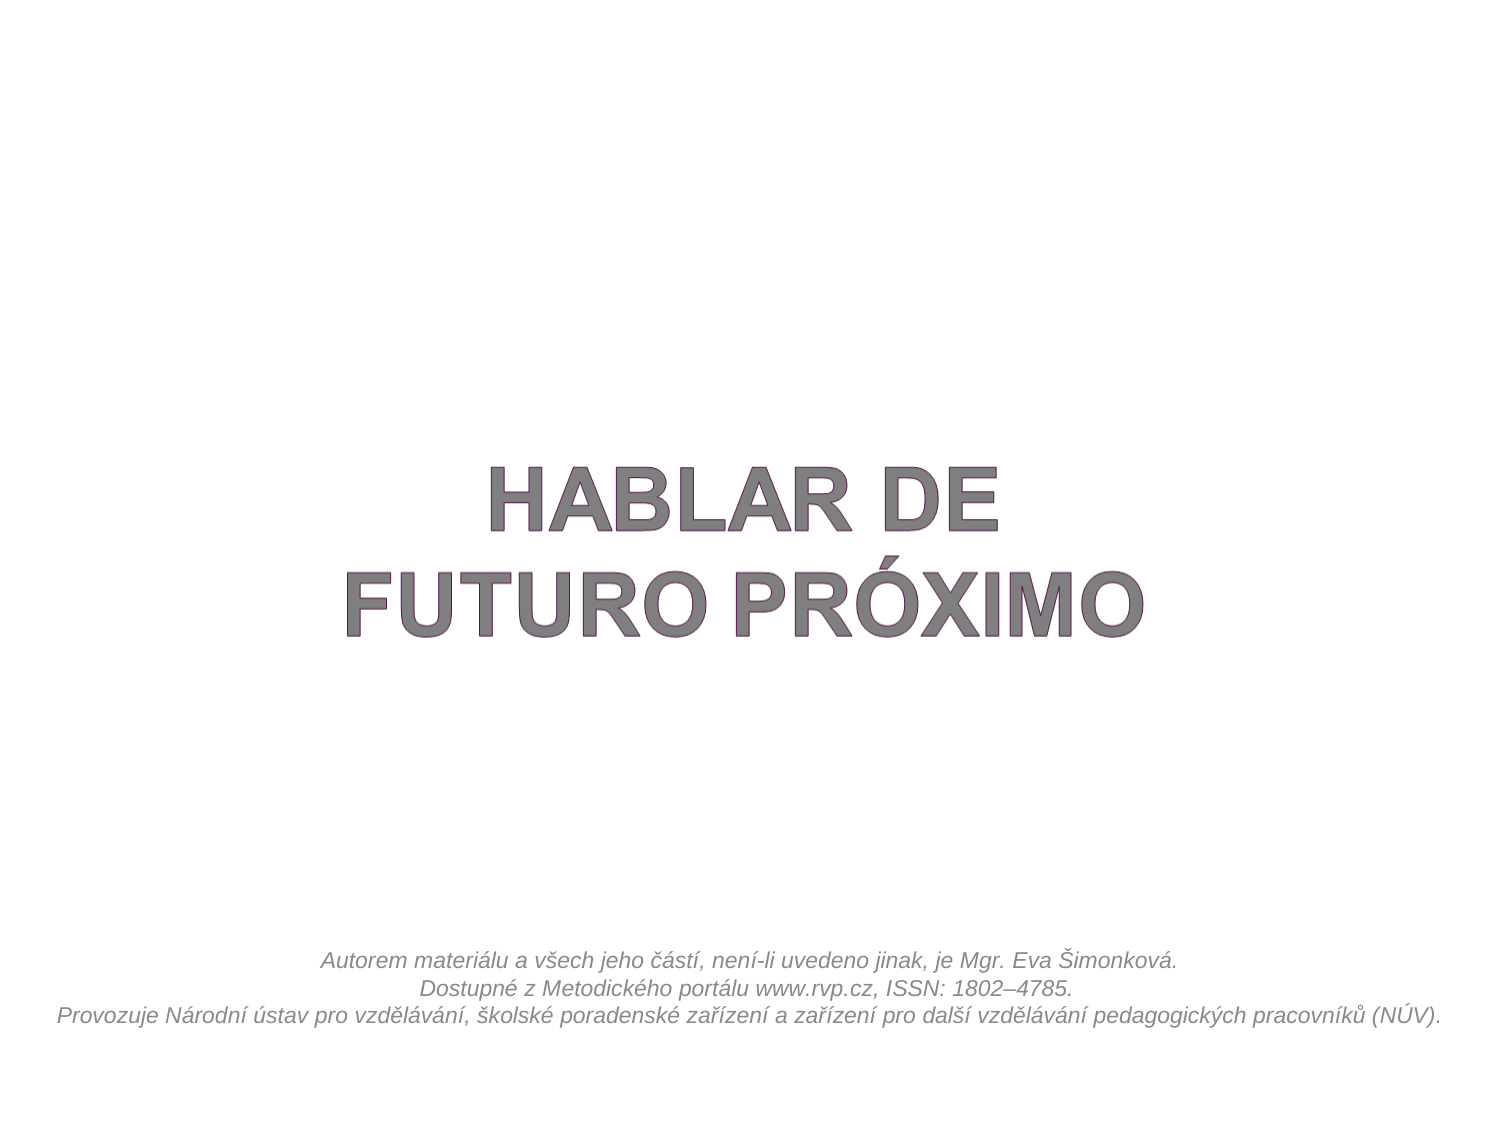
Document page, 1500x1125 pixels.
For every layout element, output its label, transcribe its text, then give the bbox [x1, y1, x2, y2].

text_box [287, 184, 1199, 710]
text_box Autorem materiálu a všech jeho částí, není-li uvedeno jinak, je Mgr. Eva Šimonková. Dostupné z Metodického portálu www.rvp.cz, ISSN: 1802–4785. Provozuje Národní ústav pro vzdělávání, školské poradenské zařízení a zařízení pro další vzdělávání pedagogických pracovníků (NÚV). [0, 871, 1500, 1056]
